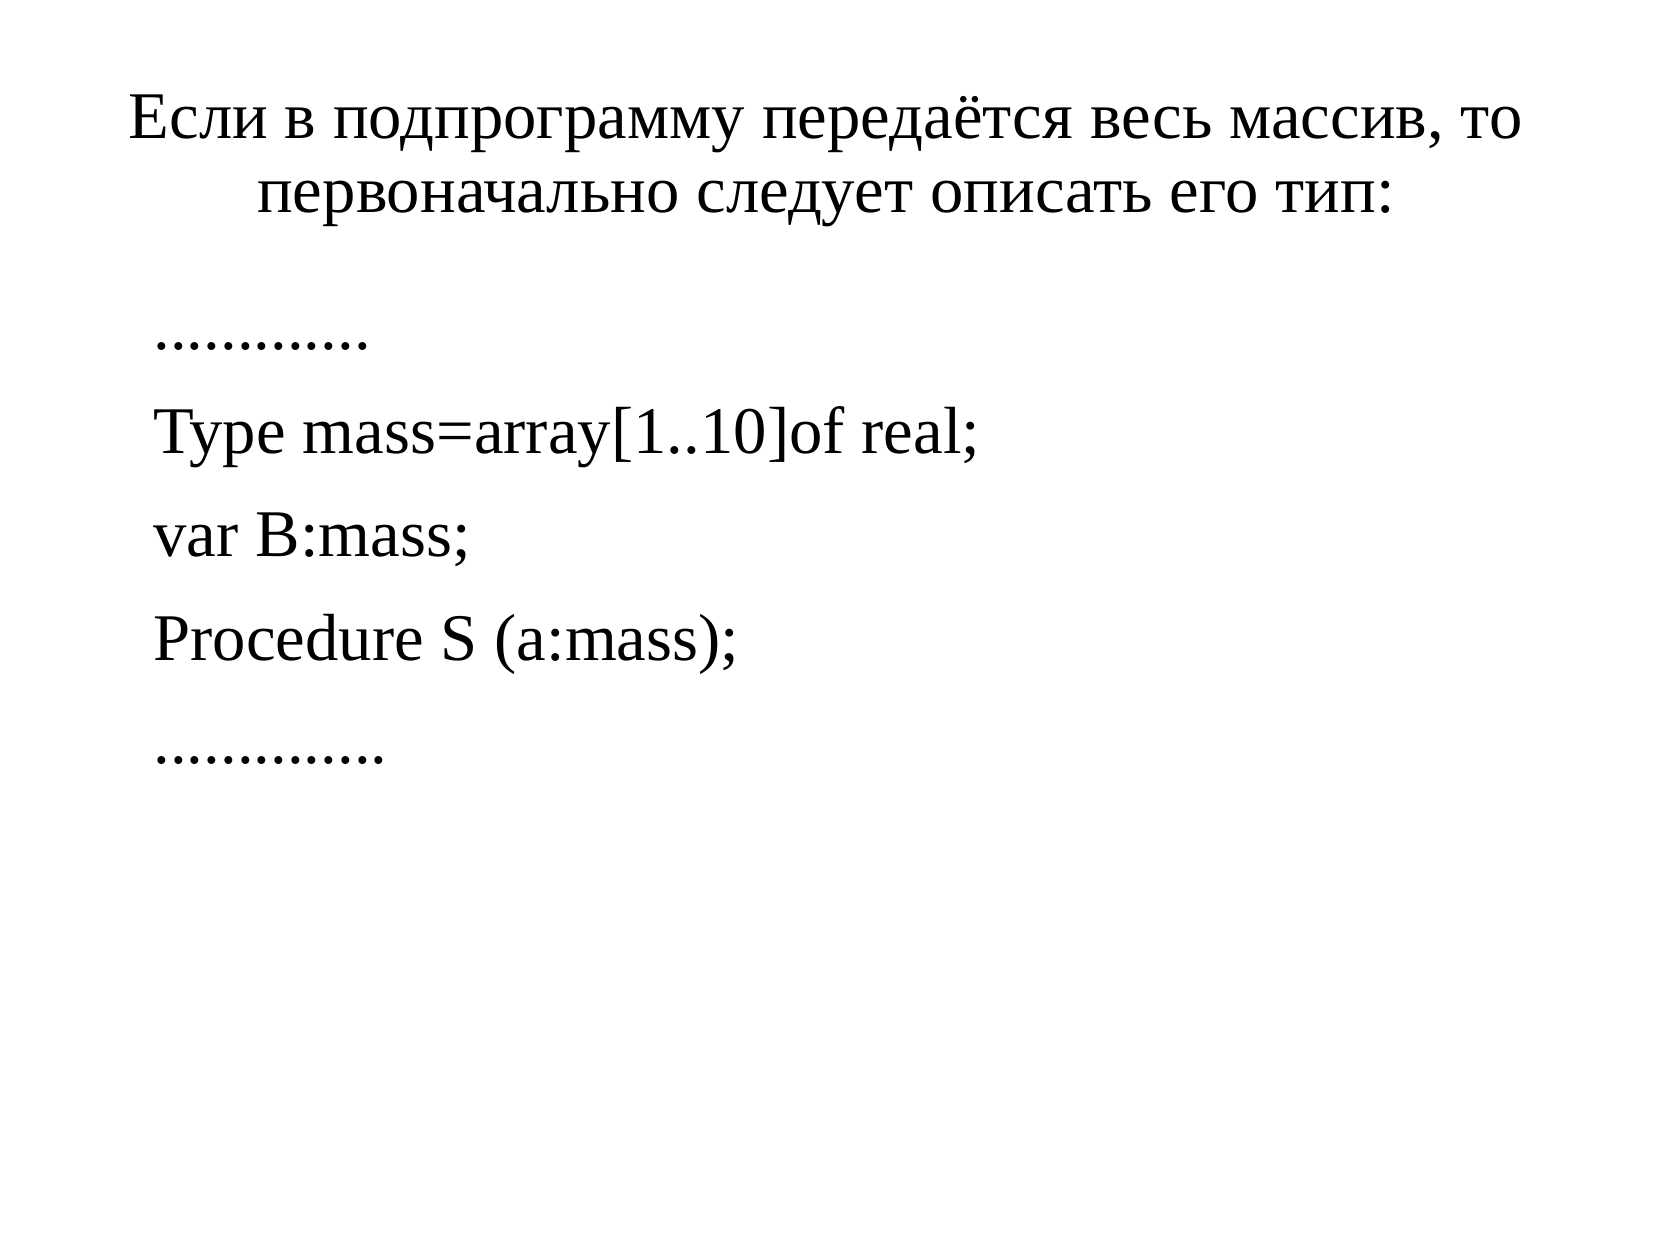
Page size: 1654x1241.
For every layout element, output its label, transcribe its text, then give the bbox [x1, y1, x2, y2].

list ............. Type mass=array[1..10]of real; var B:mass; Procedure S (a:mass); .............. [82, 290, 1571, 1094]
title Если в подпрограмму передаётся весь массив, то первоначально следует описать его тип: [82, 56, 1571, 250]
